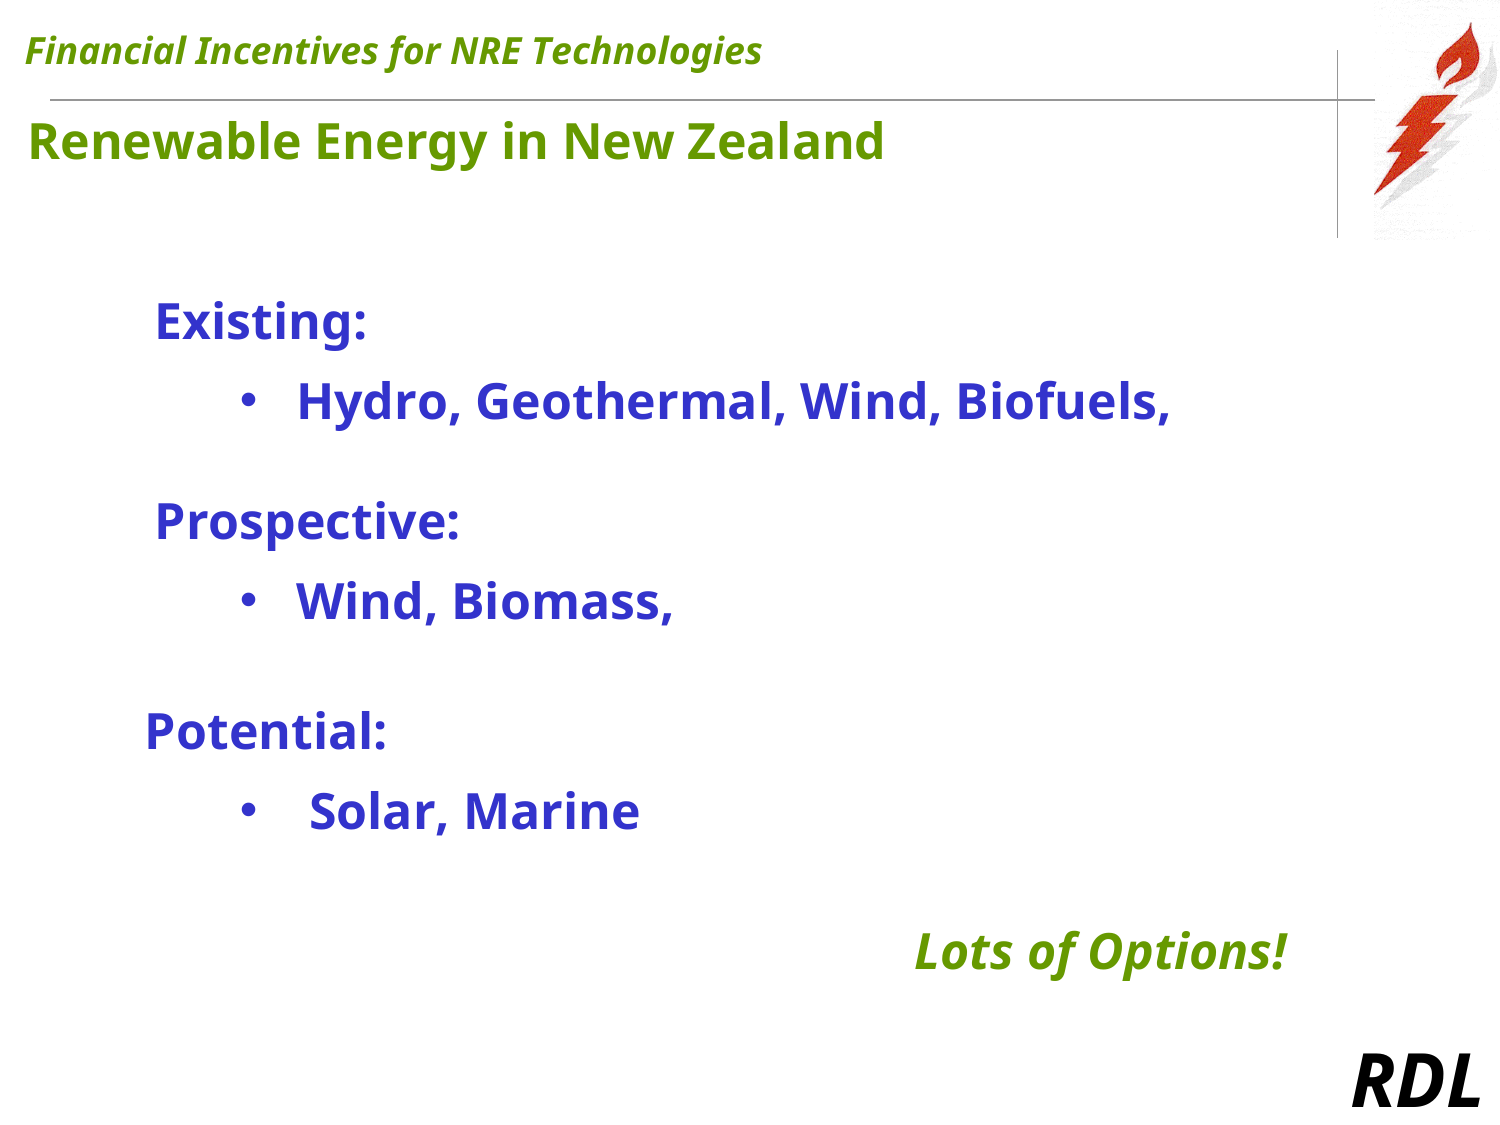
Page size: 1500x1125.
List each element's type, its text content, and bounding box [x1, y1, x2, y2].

title Financial Incentives for NRE Technologies [0, 0, 1223, 114]
text_box Renewable Energy in New Zealand Existing: Hydro, Geothermal, Wind, Biofuels, Prospective: Wind, Biomass, Potential: Solar, Marine Lots of Options! [0, 101, 1500, 1125]
picture [1374, 0, 1500, 101]
